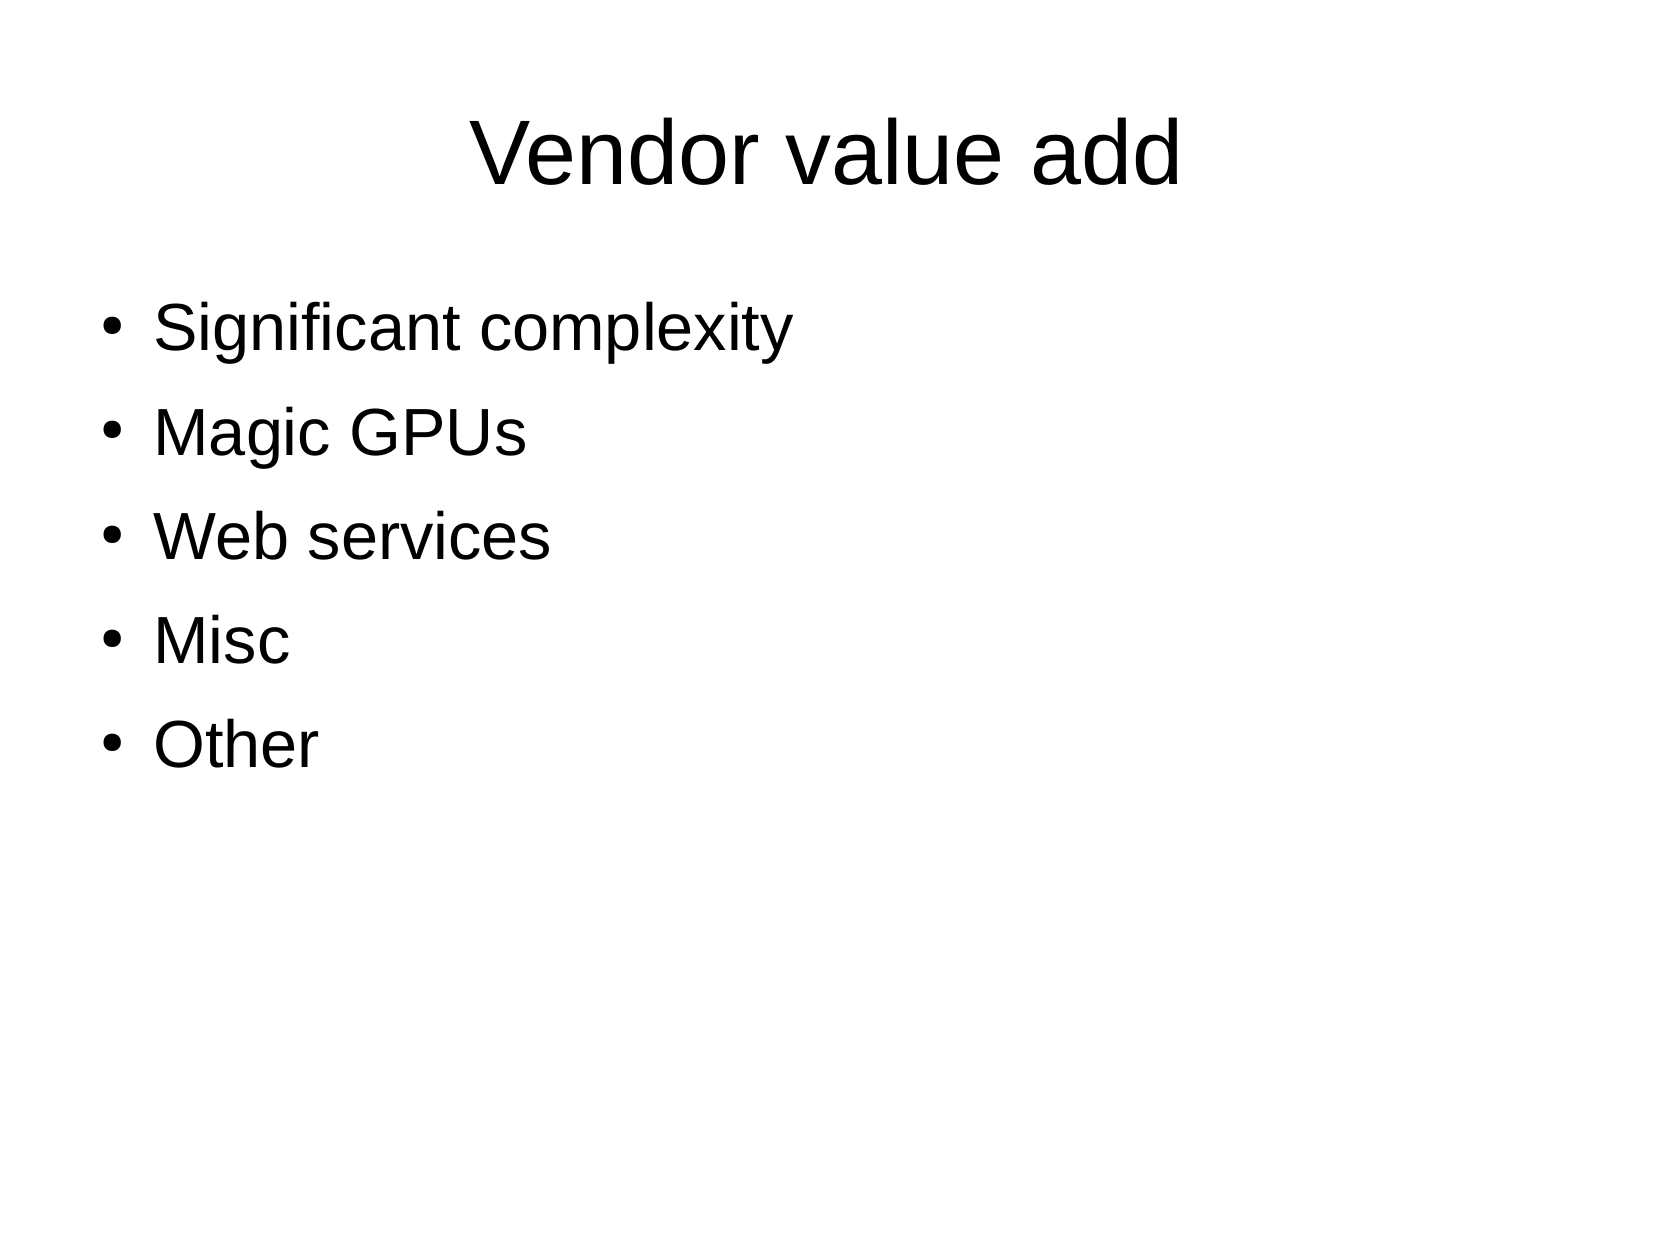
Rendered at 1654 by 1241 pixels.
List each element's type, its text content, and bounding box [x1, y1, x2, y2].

title Vendor value add [82, 49, 1571, 257]
list Significant complexity Magic GPUs Web services Misc Other [82, 290, 1571, 1010]
